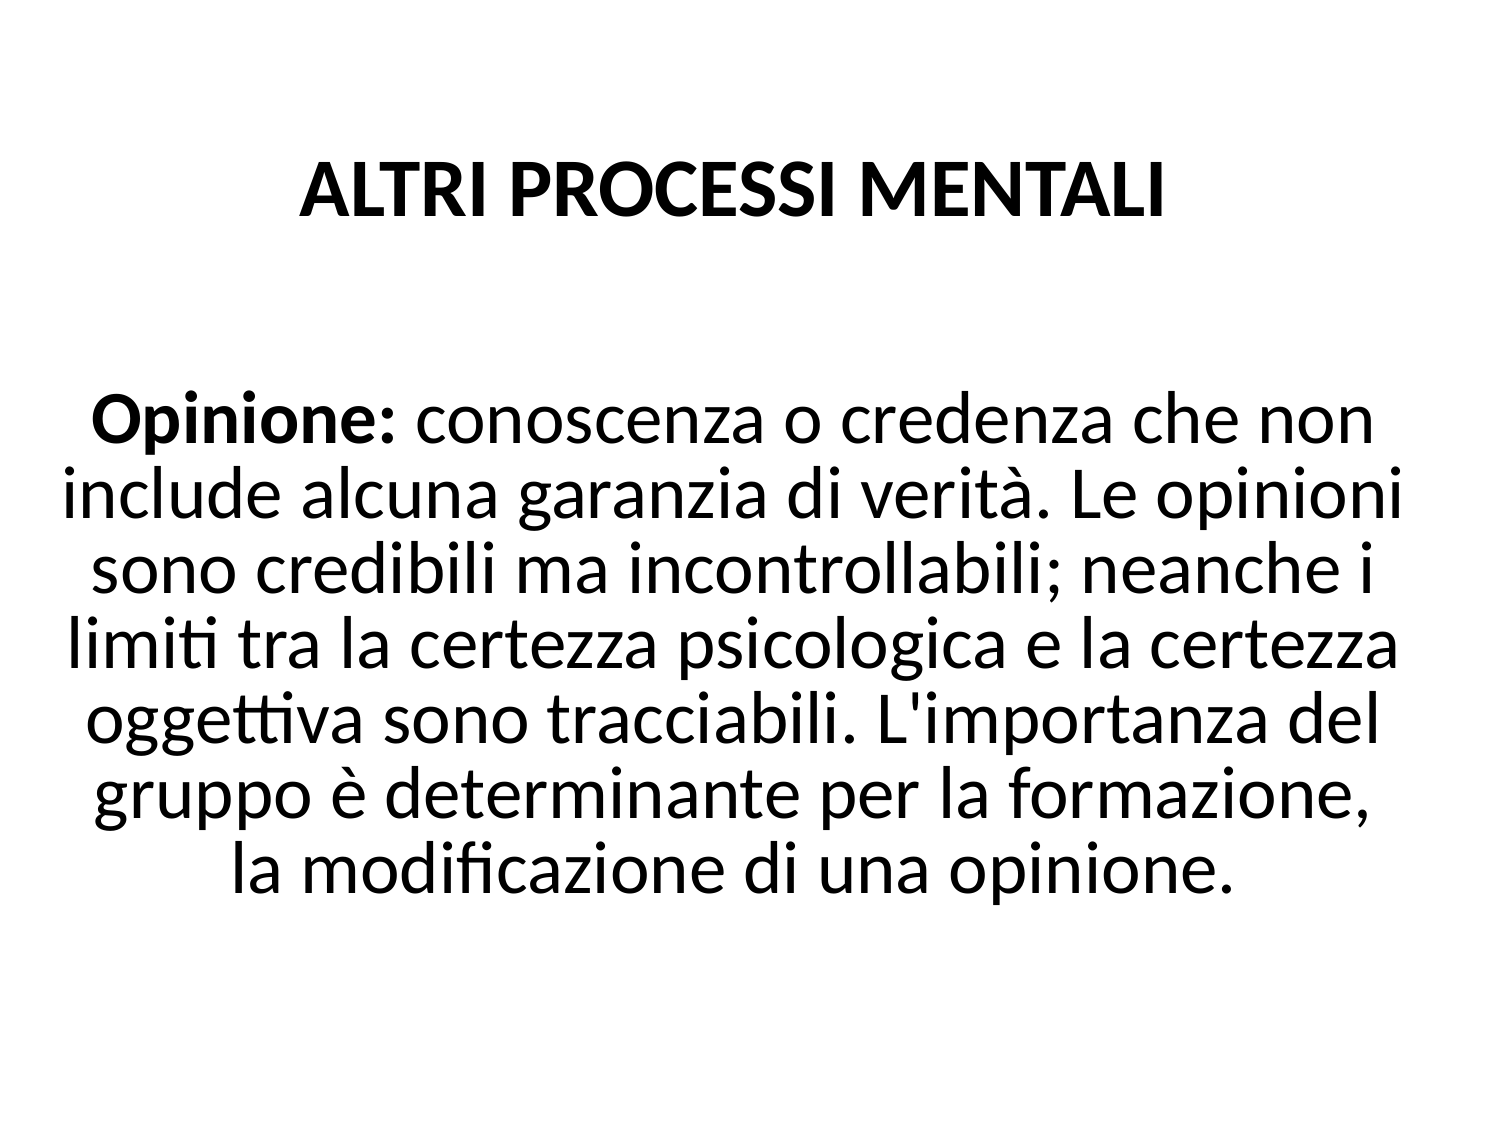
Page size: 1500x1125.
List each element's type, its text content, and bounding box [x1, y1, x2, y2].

title ALTRI PROCESSI MENTALI Opinione: conoscenza o credenza che non include alcuna garanzia di verità. Le opinioni sono credibili ma incontrollabili; neanche i limiti tra la certezza psicologica e la certezza oggettiva sono tracciabili. L'importanza del gruppo è determinante per la formazione, la modificazione di una opinione. [59, 69, 1409, 998]
